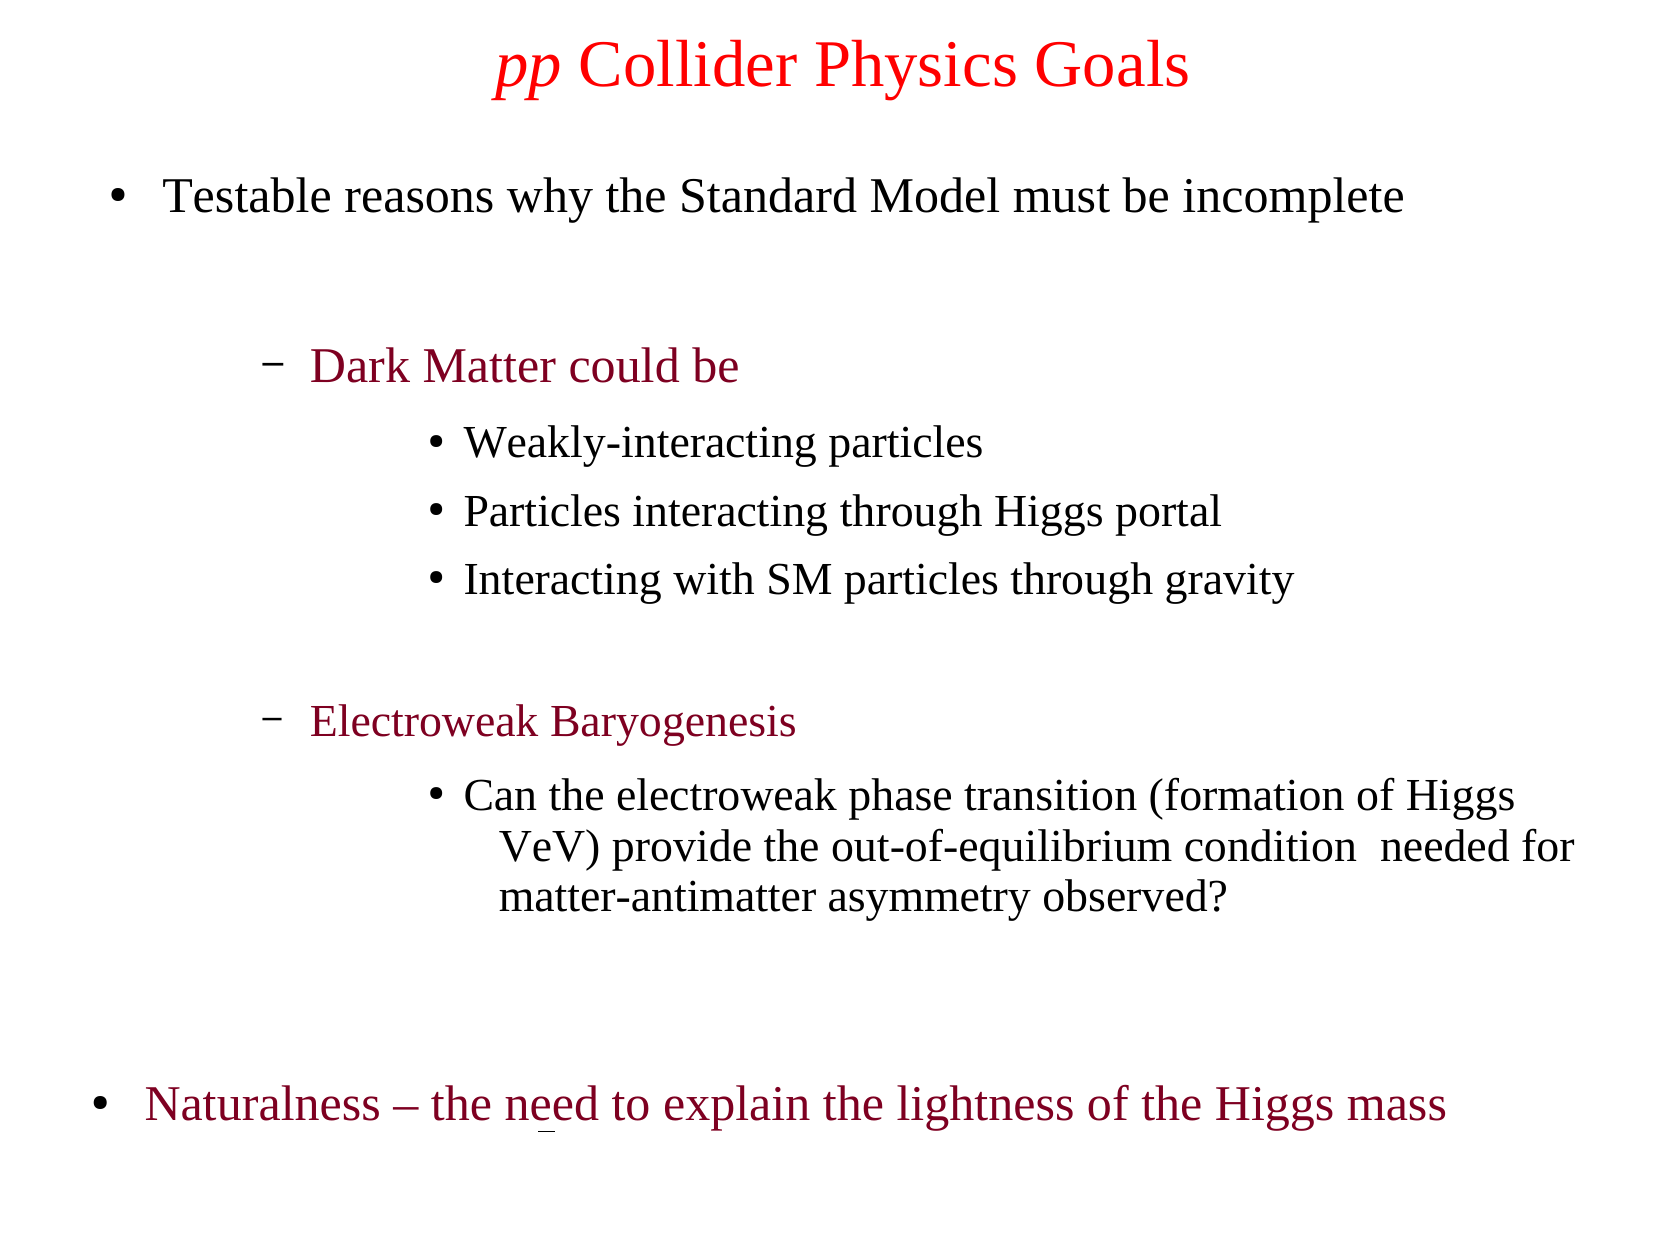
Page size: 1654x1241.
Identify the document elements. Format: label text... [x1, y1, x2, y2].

title pp Collider Physics Goals [128, 0, 1541, 148]
list Testable reasons why the Standard Model must be incomplete Dark Matter could be Weakly-interacting particles Particles interacting through Higgs portal Interacting with SM particles through gravity Electroweak Baryogenesis Can the electroweak phase transition (formation of Higgs VeV) provide the out-of-equilibrium condition needed for matter-antimatter asymmetry observed? Naturalness – the need to explain the lightness of the Higgs mass [73, 168, 1590, 1241]
